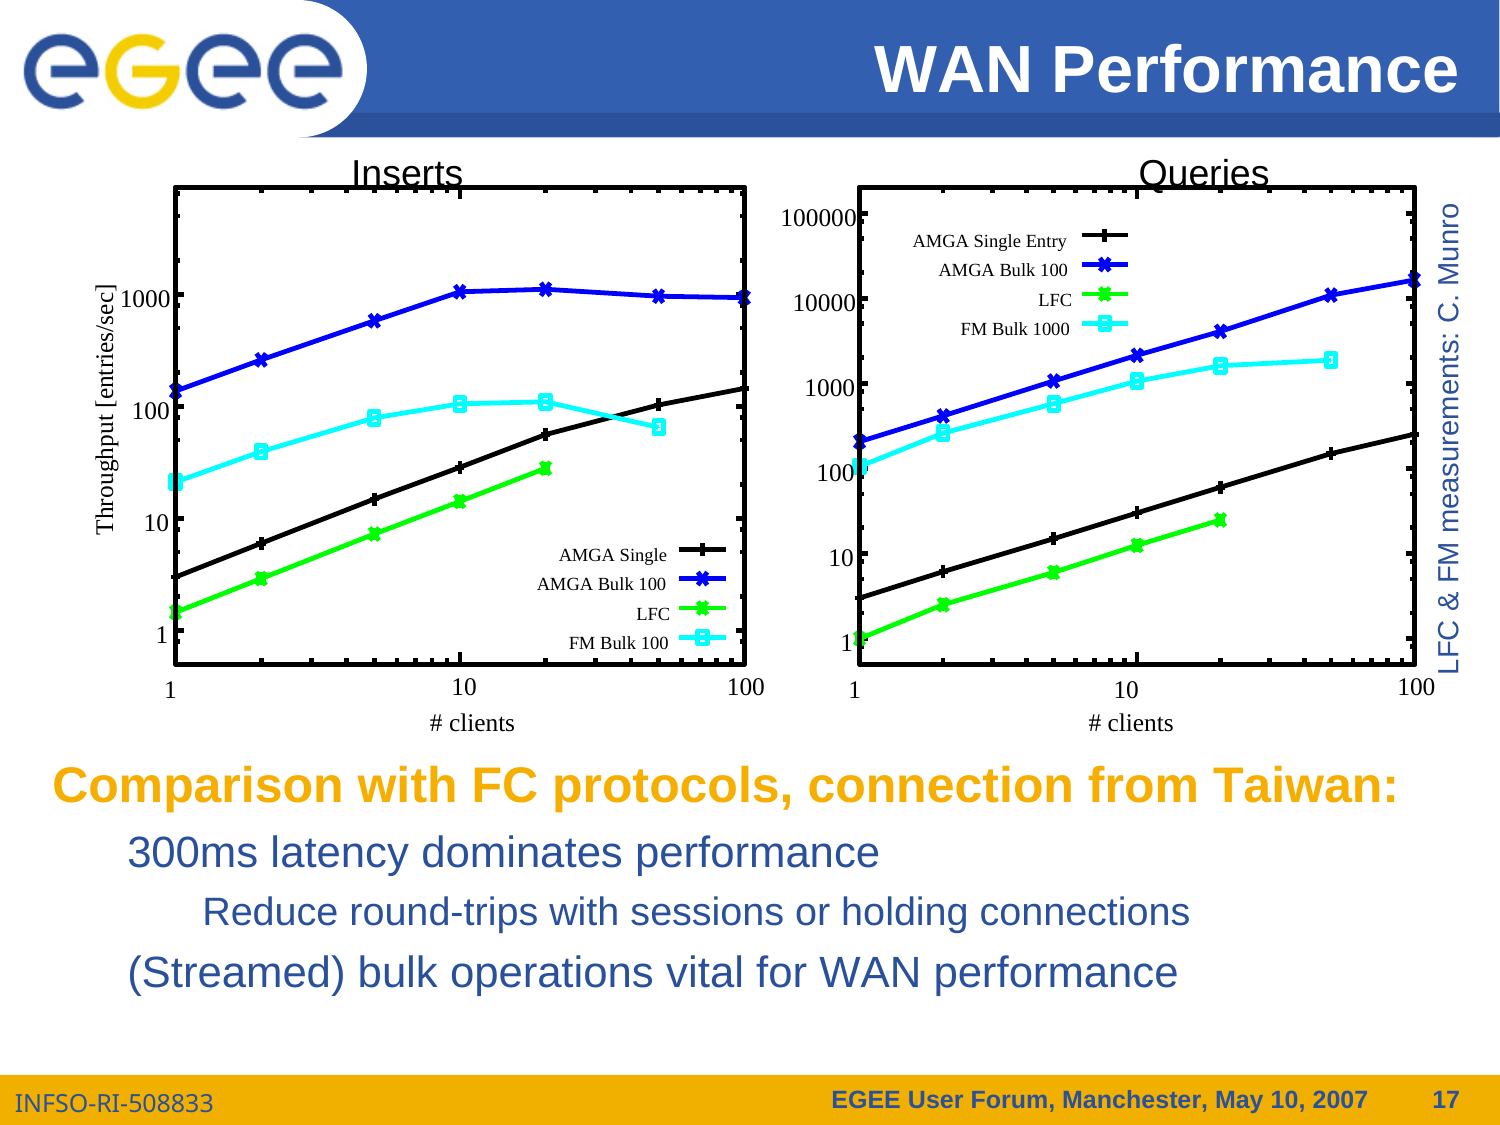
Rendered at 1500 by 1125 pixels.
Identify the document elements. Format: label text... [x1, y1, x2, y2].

text_box Inserts [350, 149, 501, 193]
text_box AMGA Single [558, 543, 667, 570]
text_box FM Bulk 1000 [960, 317, 1070, 344]
text_box Queries [1138, 149, 1289, 193]
text_box AMGA Bulk 100 [938, 258, 1068, 285]
text_box 100 [125, 394, 171, 430]
text_box LFC & FM measurements: C. Munro [1429, 149, 1463, 676]
picture [18, 30, 349, 112]
text_box 10000 [785, 286, 857, 322]
text_box 10 [137, 506, 170, 542]
text_box 1 [841, 673, 862, 710]
text_box 1000 [113, 282, 172, 318]
text_box 100 [809, 456, 855, 492]
title WAN Performance [369, 10, 1475, 124]
text_box AMGA Bulk 100 [536, 572, 667, 599]
text_box Throughput [entries/sec] [88, 284, 124, 536]
text_box 1 [833, 626, 854, 662]
text_box 1 [157, 673, 178, 710]
text_box 1 [149, 618, 169, 654]
text_box 10 [445, 670, 478, 707]
text_box LFC [636, 602, 671, 629]
text_box # clients [1088, 706, 1175, 742]
text_box 100 [720, 670, 766, 707]
text_box LFC [1038, 288, 1073, 315]
text_box 1000 [797, 371, 856, 407]
text_box 10 [821, 541, 854, 577]
text_box 10 [1107, 673, 1140, 710]
text_box 100000 [773, 201, 858, 237]
text_box 100 [1390, 670, 1436, 707]
text_box FM Bulk 100 [568, 631, 669, 658]
text_box AMGA Single Entry [912, 229, 1067, 256]
list Comparison with FC protocols, connection from Taiwan: 300ms latency dominates performance Reduce round-trips with sessions or holding connections (Streamed) bulk operations vital for WAN performance [37, 750, 1485, 1051]
text_box # clients [430, 706, 516, 742]
